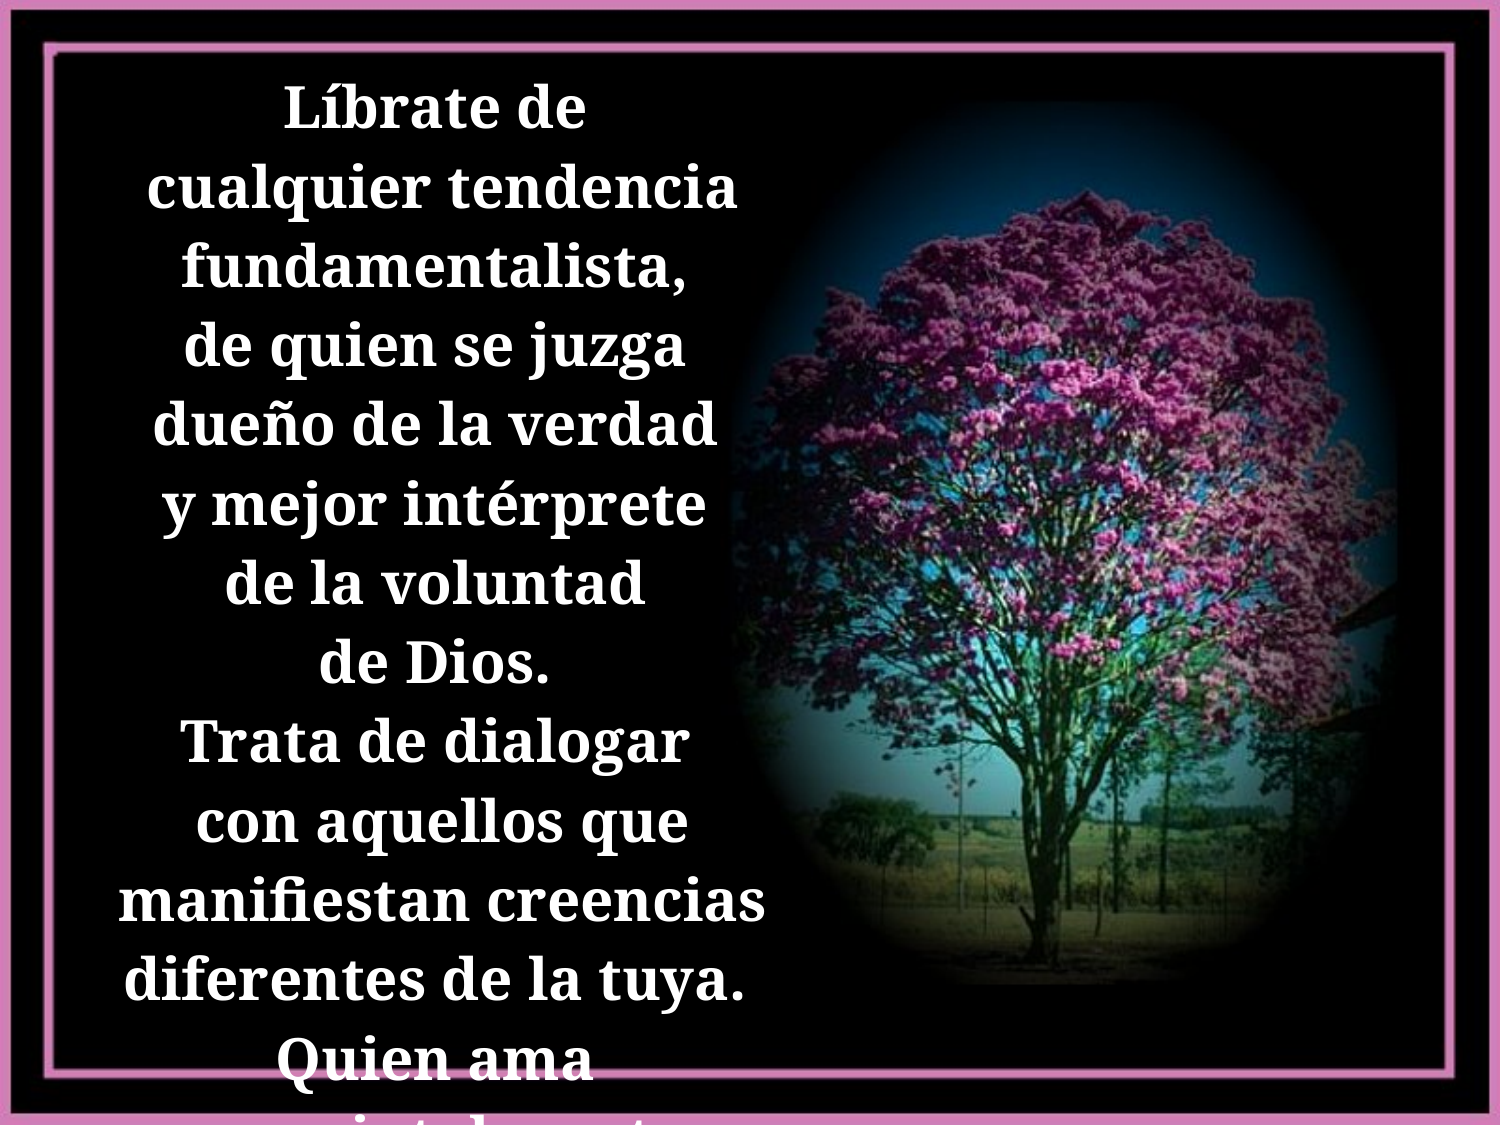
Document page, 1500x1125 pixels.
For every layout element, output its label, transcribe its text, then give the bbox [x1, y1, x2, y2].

picture [0, 0, 1500, 1125]
text_box Líbrate de cualquier tendencia fundamentalista, de quien se juzga dueño de la verdad y mejor intérprete de la voluntad de Dios. Trata de dialogar con aquellos que manifiestan creencias diferentes de la tuya. Quien ama no es intolerante. [59, 58, 828, 1125]
